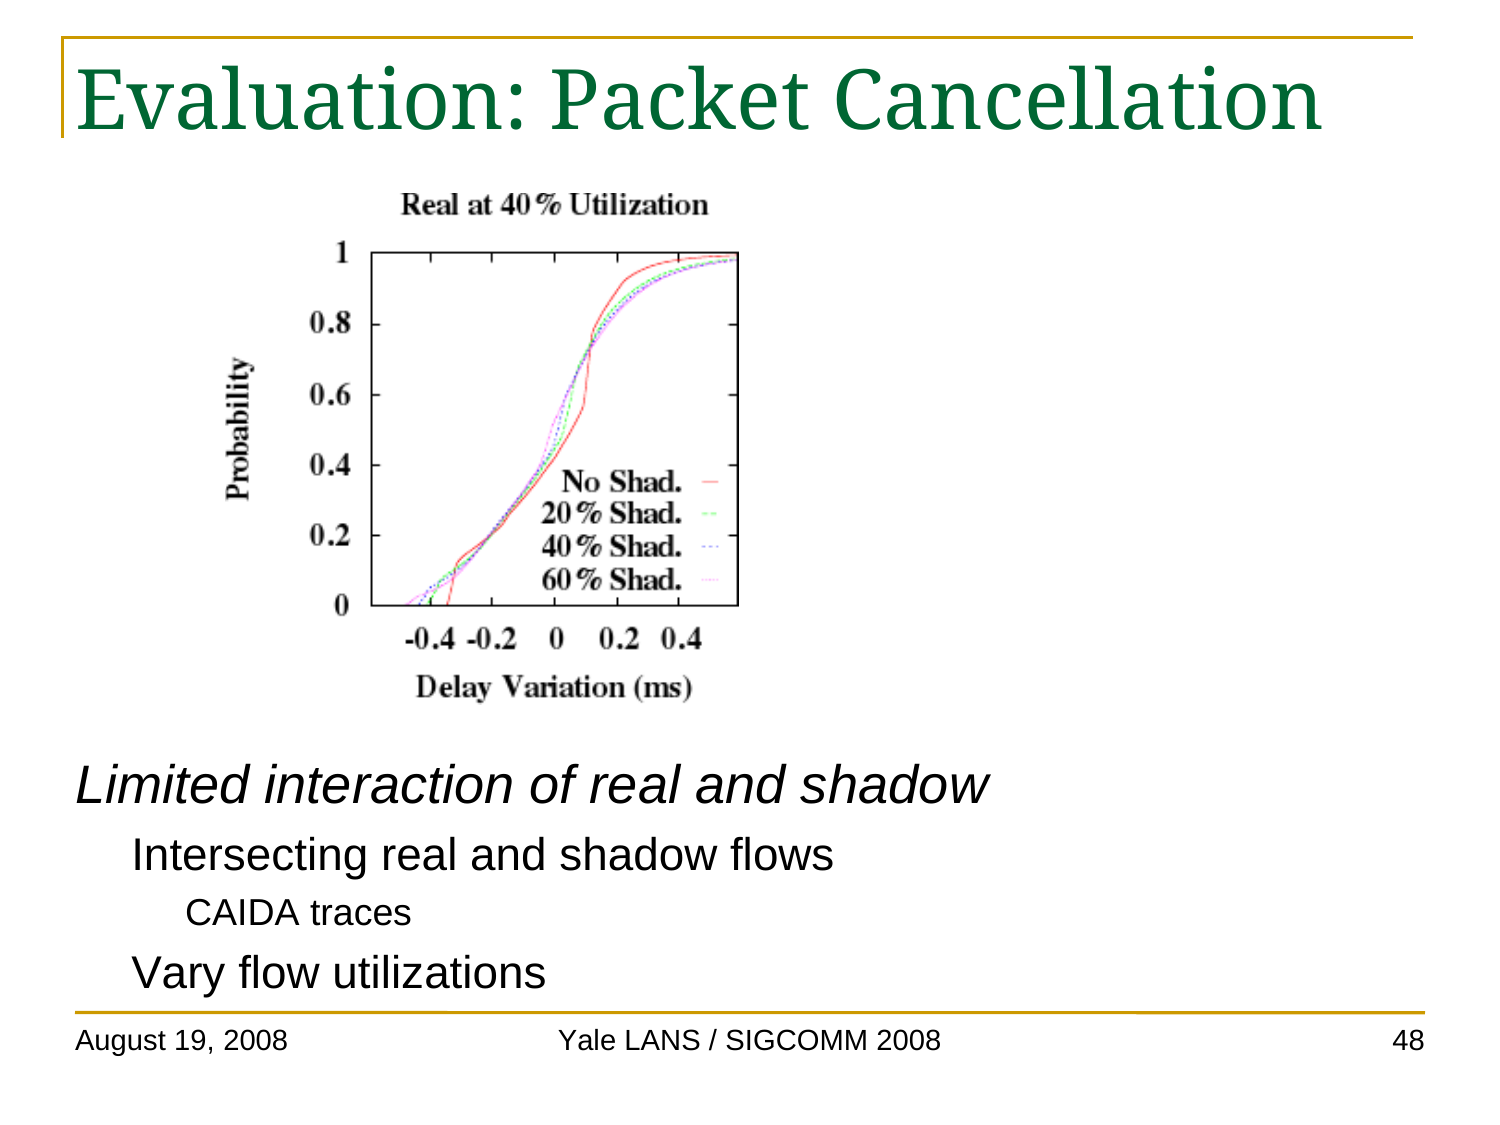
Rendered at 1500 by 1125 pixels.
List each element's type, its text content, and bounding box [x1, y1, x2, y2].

picture [225, 193, 739, 706]
list Limited interaction of real and shadow Intersecting real and shadow flows CAIDA traces Vary flow utilizations [75, 754, 1426, 999]
title Evaluation: Packet Cancellation [75, 0, 1425, 199]
